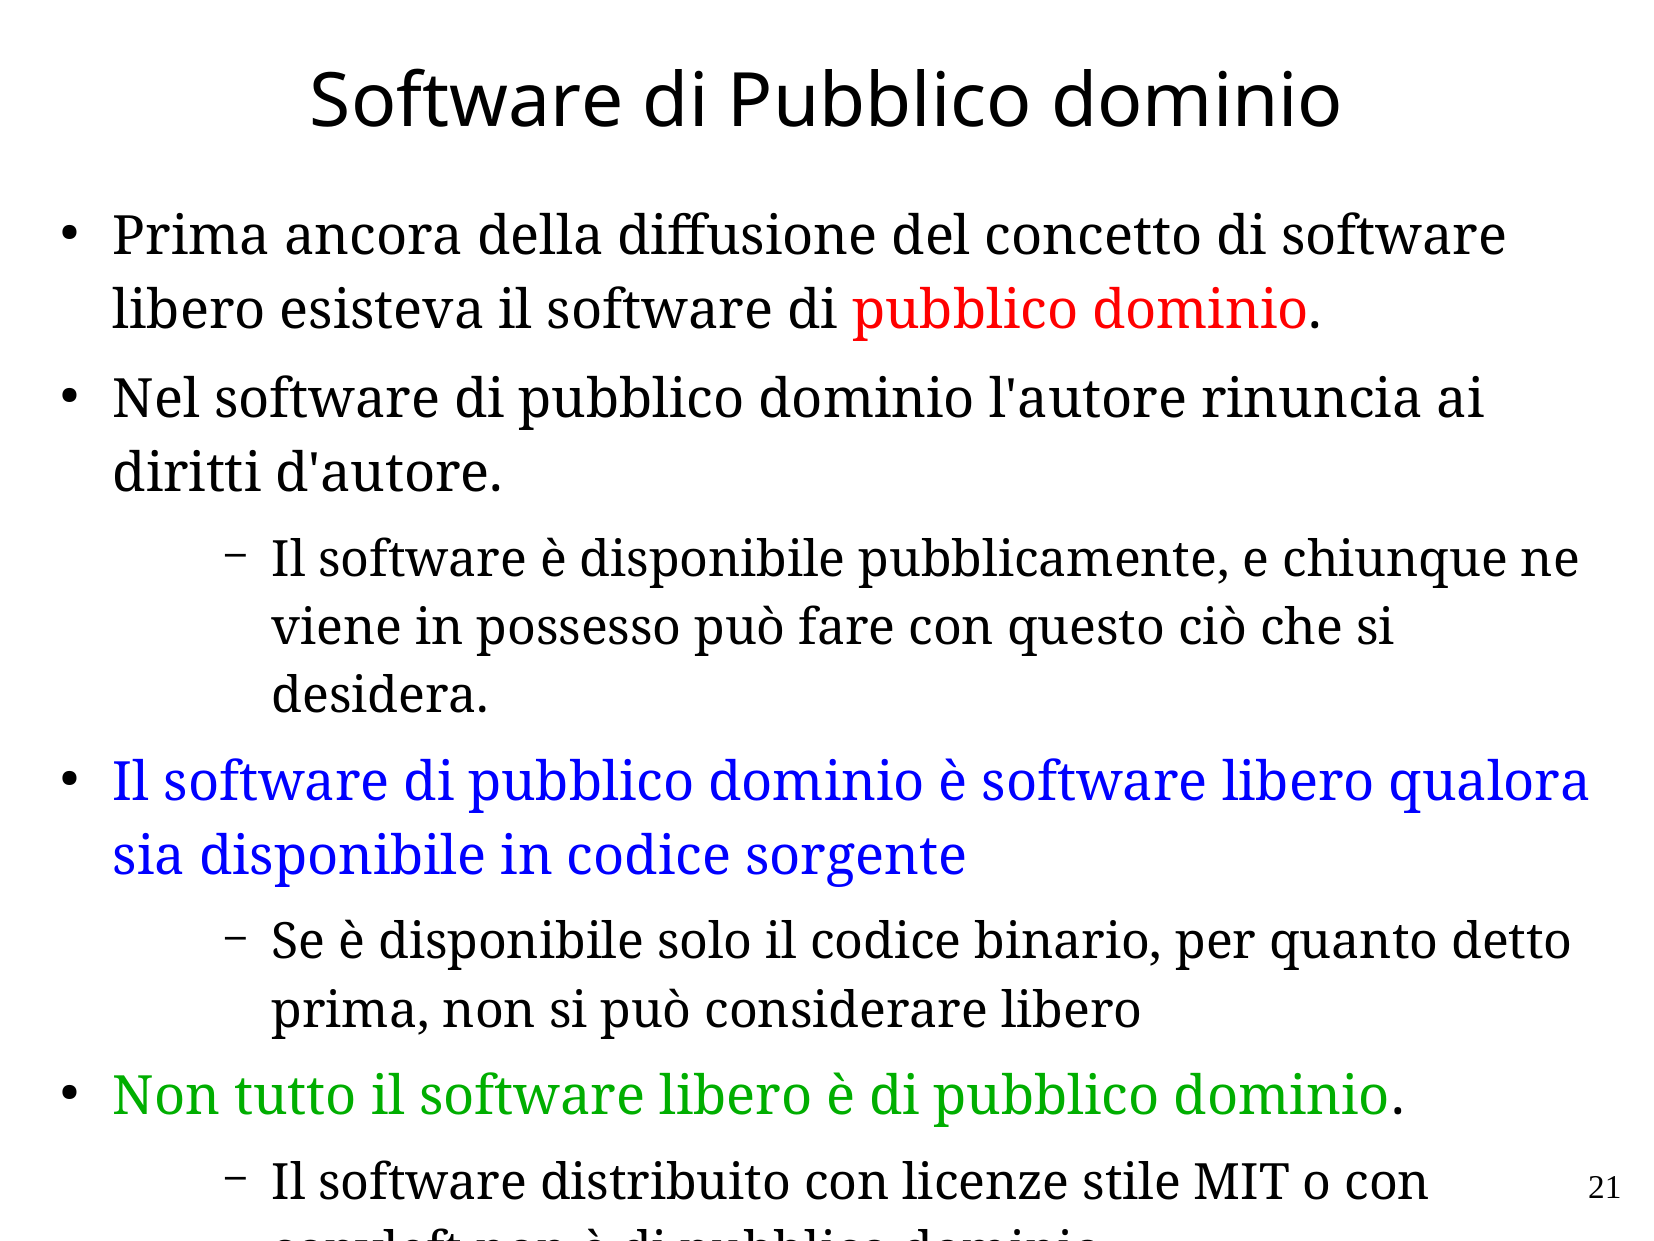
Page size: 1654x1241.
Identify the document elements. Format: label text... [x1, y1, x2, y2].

title Software di Pubblico dominio [37, 30, 1617, 166]
list Prima ancora della diffusione del concetto di software libero esisteva il software di pubblico dominio. Nel software di pubblico dominio l'autore rinuncia ai diritti d'autore. Il software è disponibile pubblicamente, e chiunque ne viene in possesso può fare con questo ciò che si desidera. Il software di pubblico dominio è software libero qualora sia disponibile in codice sorgente Se è disponibile solo il codice binario, per quanto detto prima, non si può considerare libero Non tutto il software libero è di pubblico dominio. Il software distribuito con licenze stile MIT o con copyleft non è di pubblico dominio. [42, 196, 1612, 1187]
